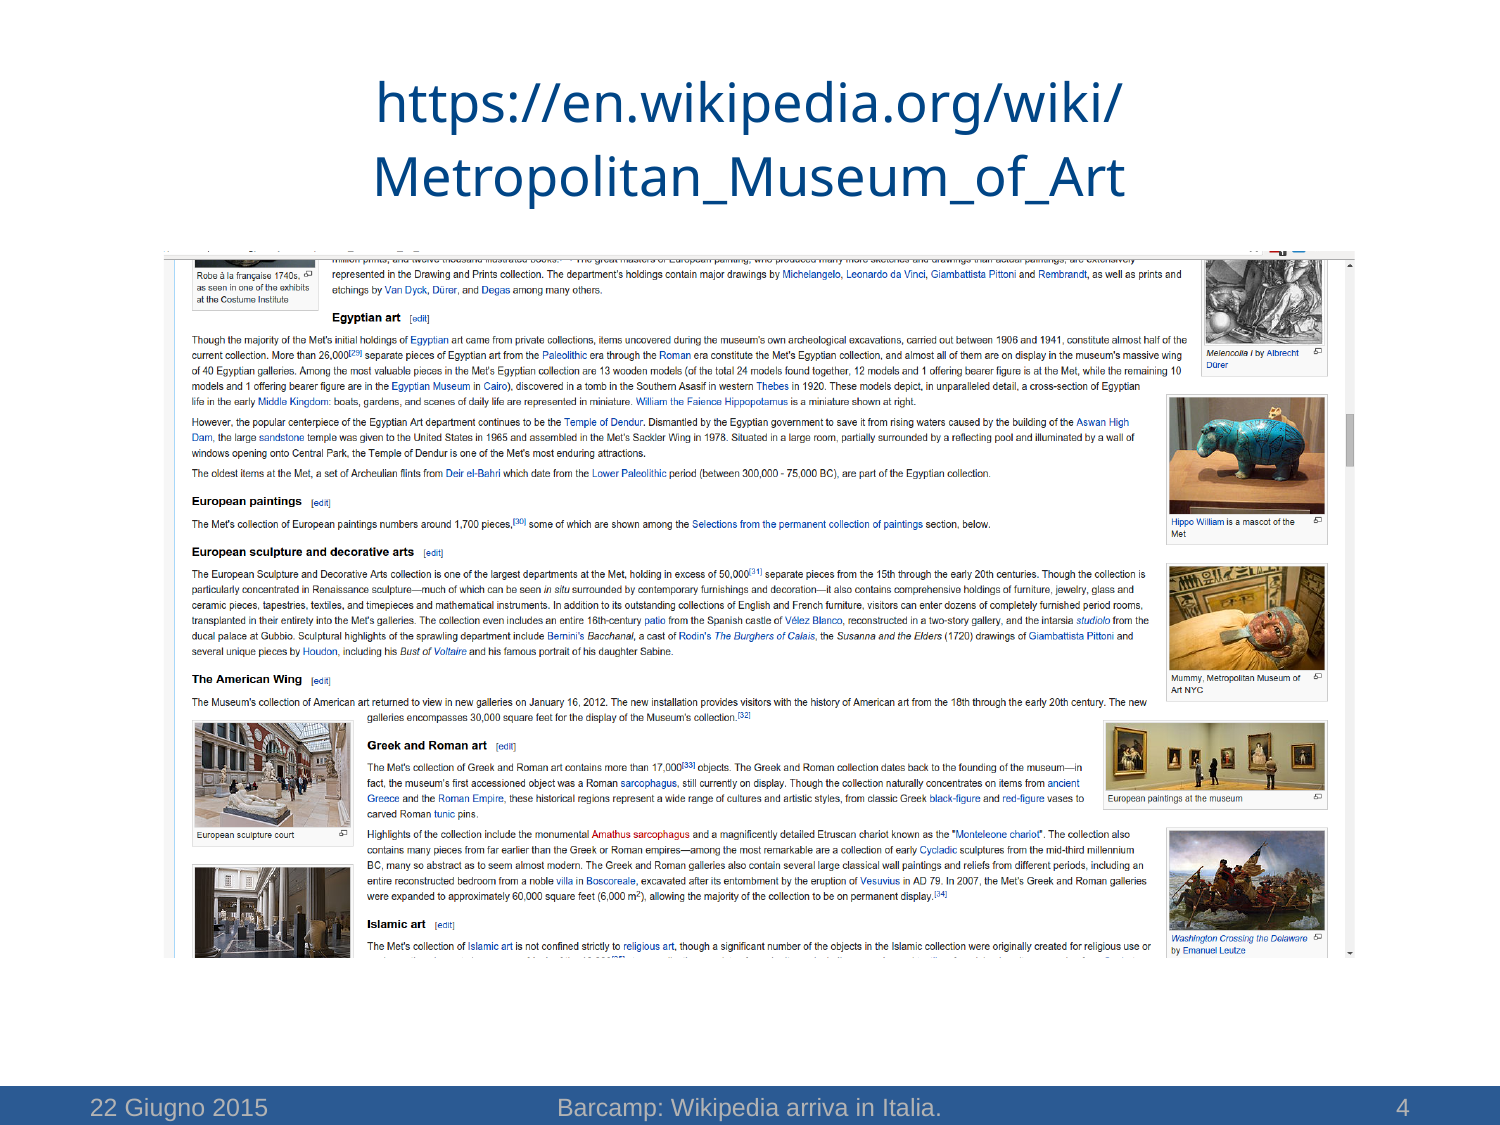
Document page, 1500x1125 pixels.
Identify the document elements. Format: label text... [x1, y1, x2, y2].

picture [163, 251, 1355, 958]
title https://en.wikipedia.org/wiki/Metropolitan_Museum_of_Art [75, 45, 1425, 233]
picture [0, 1086, 1500, 1125]
